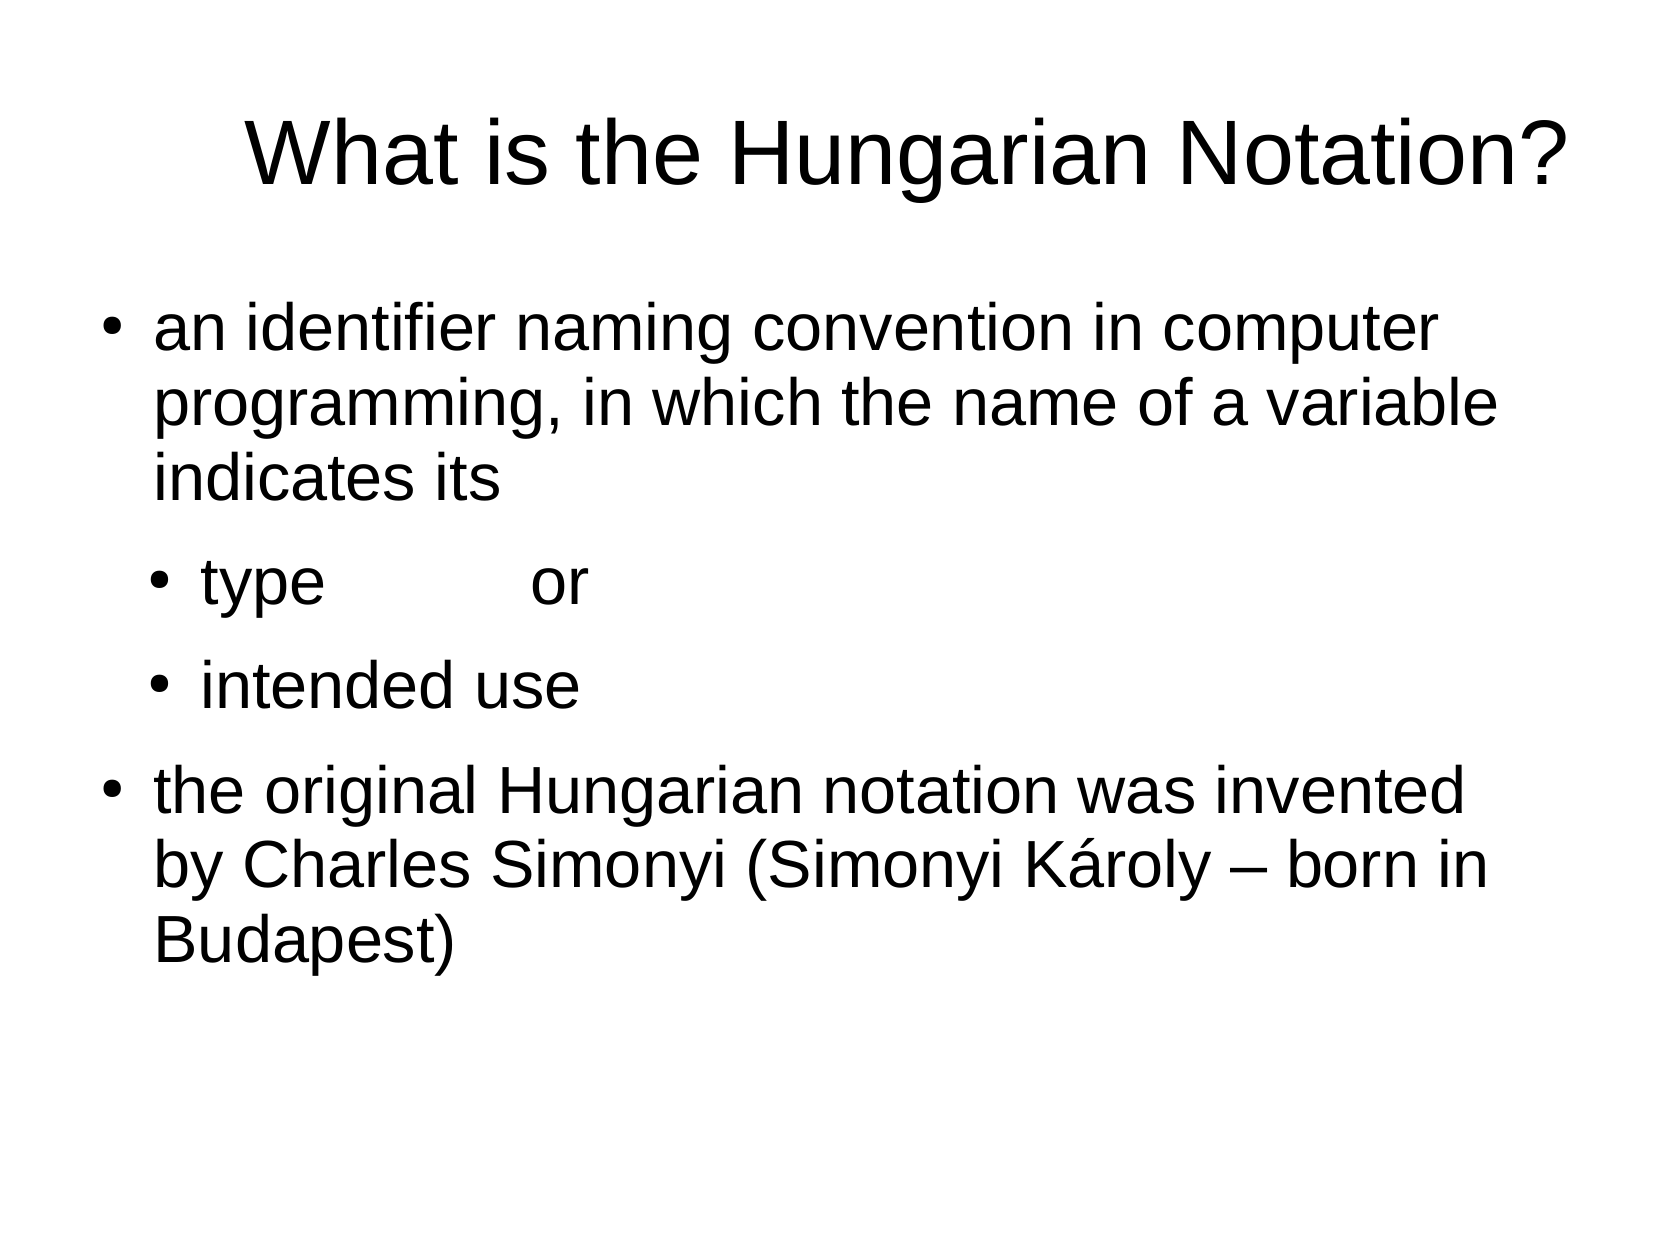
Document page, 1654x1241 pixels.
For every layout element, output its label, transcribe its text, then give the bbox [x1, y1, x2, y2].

title What is the Hungarian Notation? [82, 49, 1571, 257]
list an identifier naming convention in computer programming, in which the name of a variable indicates its type or intended use the original Hungarian notation was invented by Charles Simonyi (Simonyi Károly – born in Budapest) [82, 290, 1571, 1109]
